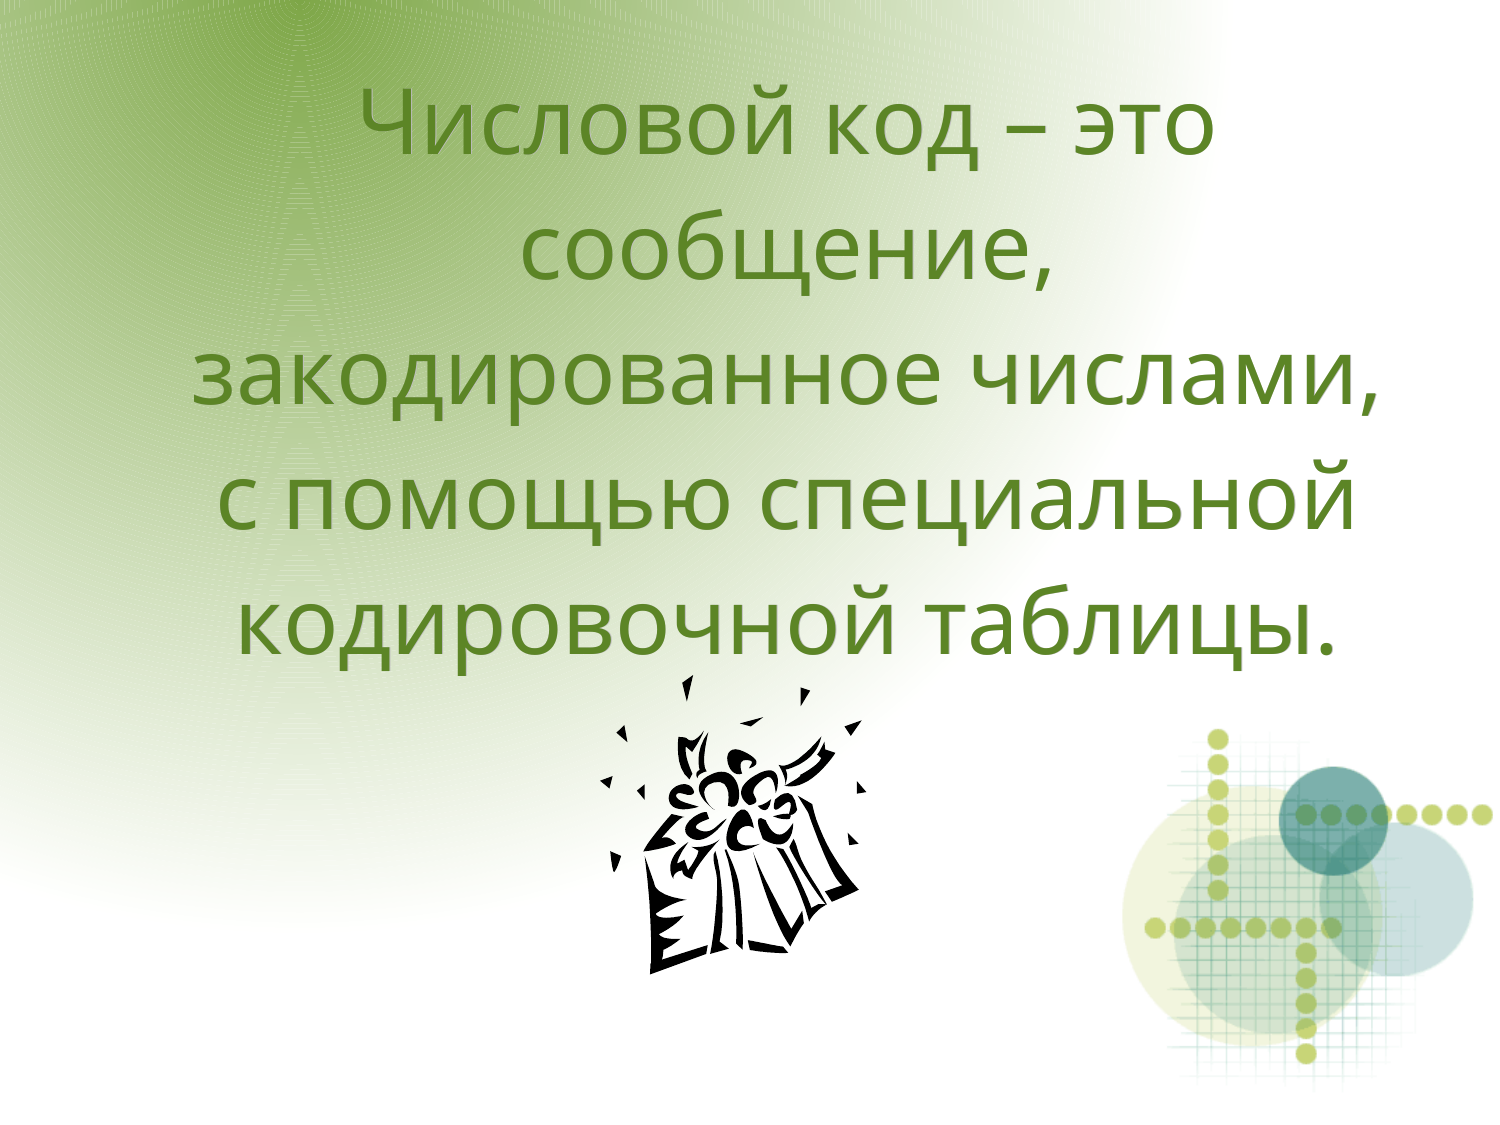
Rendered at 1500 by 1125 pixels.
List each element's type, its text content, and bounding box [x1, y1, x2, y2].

picture [1110, 718, 1500, 1098]
picture [600, 675, 867, 975]
title Числовой код – это сообщение, закодированное числами, с помощью специальной кодировочной таблицы. [162, 84, 1413, 654]
